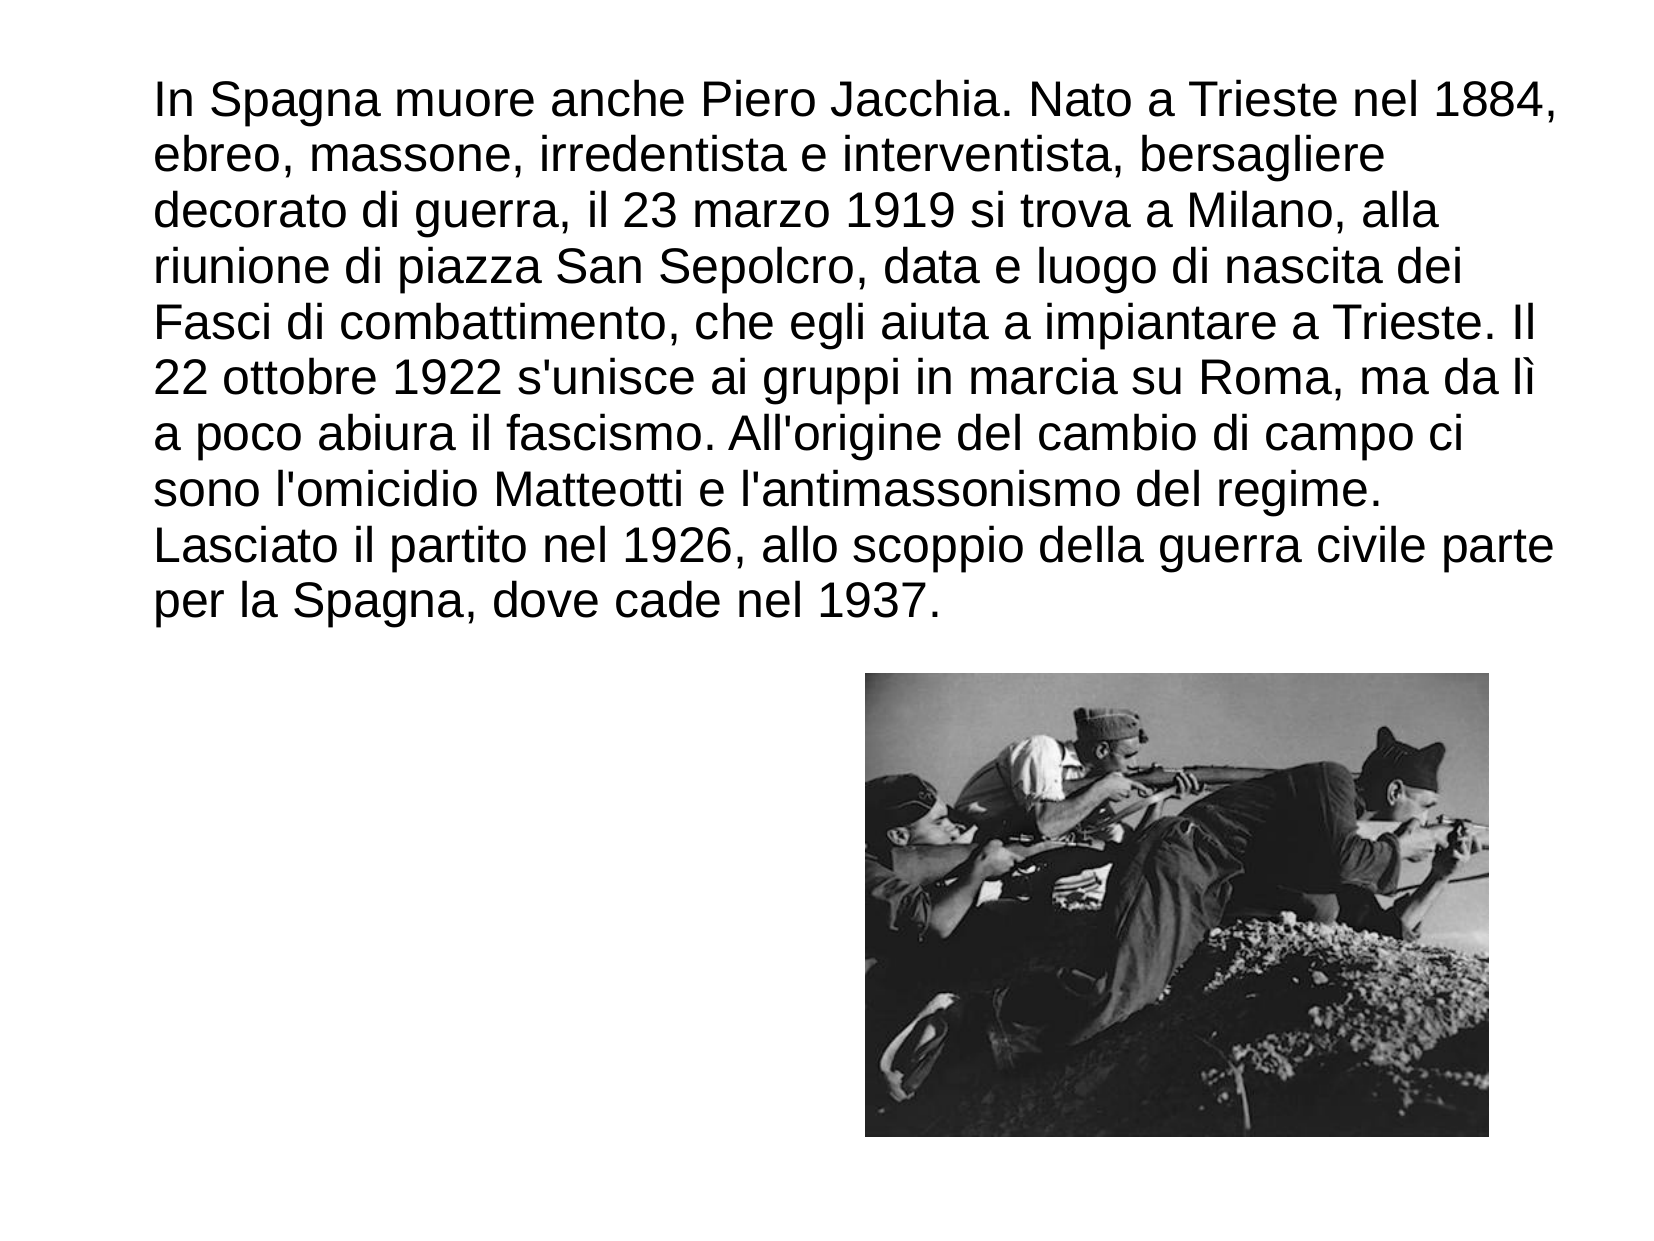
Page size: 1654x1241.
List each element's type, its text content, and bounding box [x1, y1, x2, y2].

picture [865, 673, 1489, 1137]
list In Spagna muore anche Piero Jacchia. Nato a Trieste nel 1884, ebreo, massone, irredentista e interventista, bersagliere decorato di guerra, il 23 marzo 1919 si trova a Milano, alla riunione di piazza San Sepolcro, data e luogo di nascita dei Fasci di combattimento, che egli aiuta a impiantare a Trieste. Il 22 ottobre 1922 s'unisce ai gruppi in marcia su Roma, ma da lì a poco abiura il fascismo. All'origine del cambio di campo ci sono l'omicidio Matteotti e l'antimassonismo del regime. Lasciato il partito nel 1926, allo scoppio della guerra civile parte per la Spagna, dove cade nel 1937. [82, 70, 1571, 1170]
